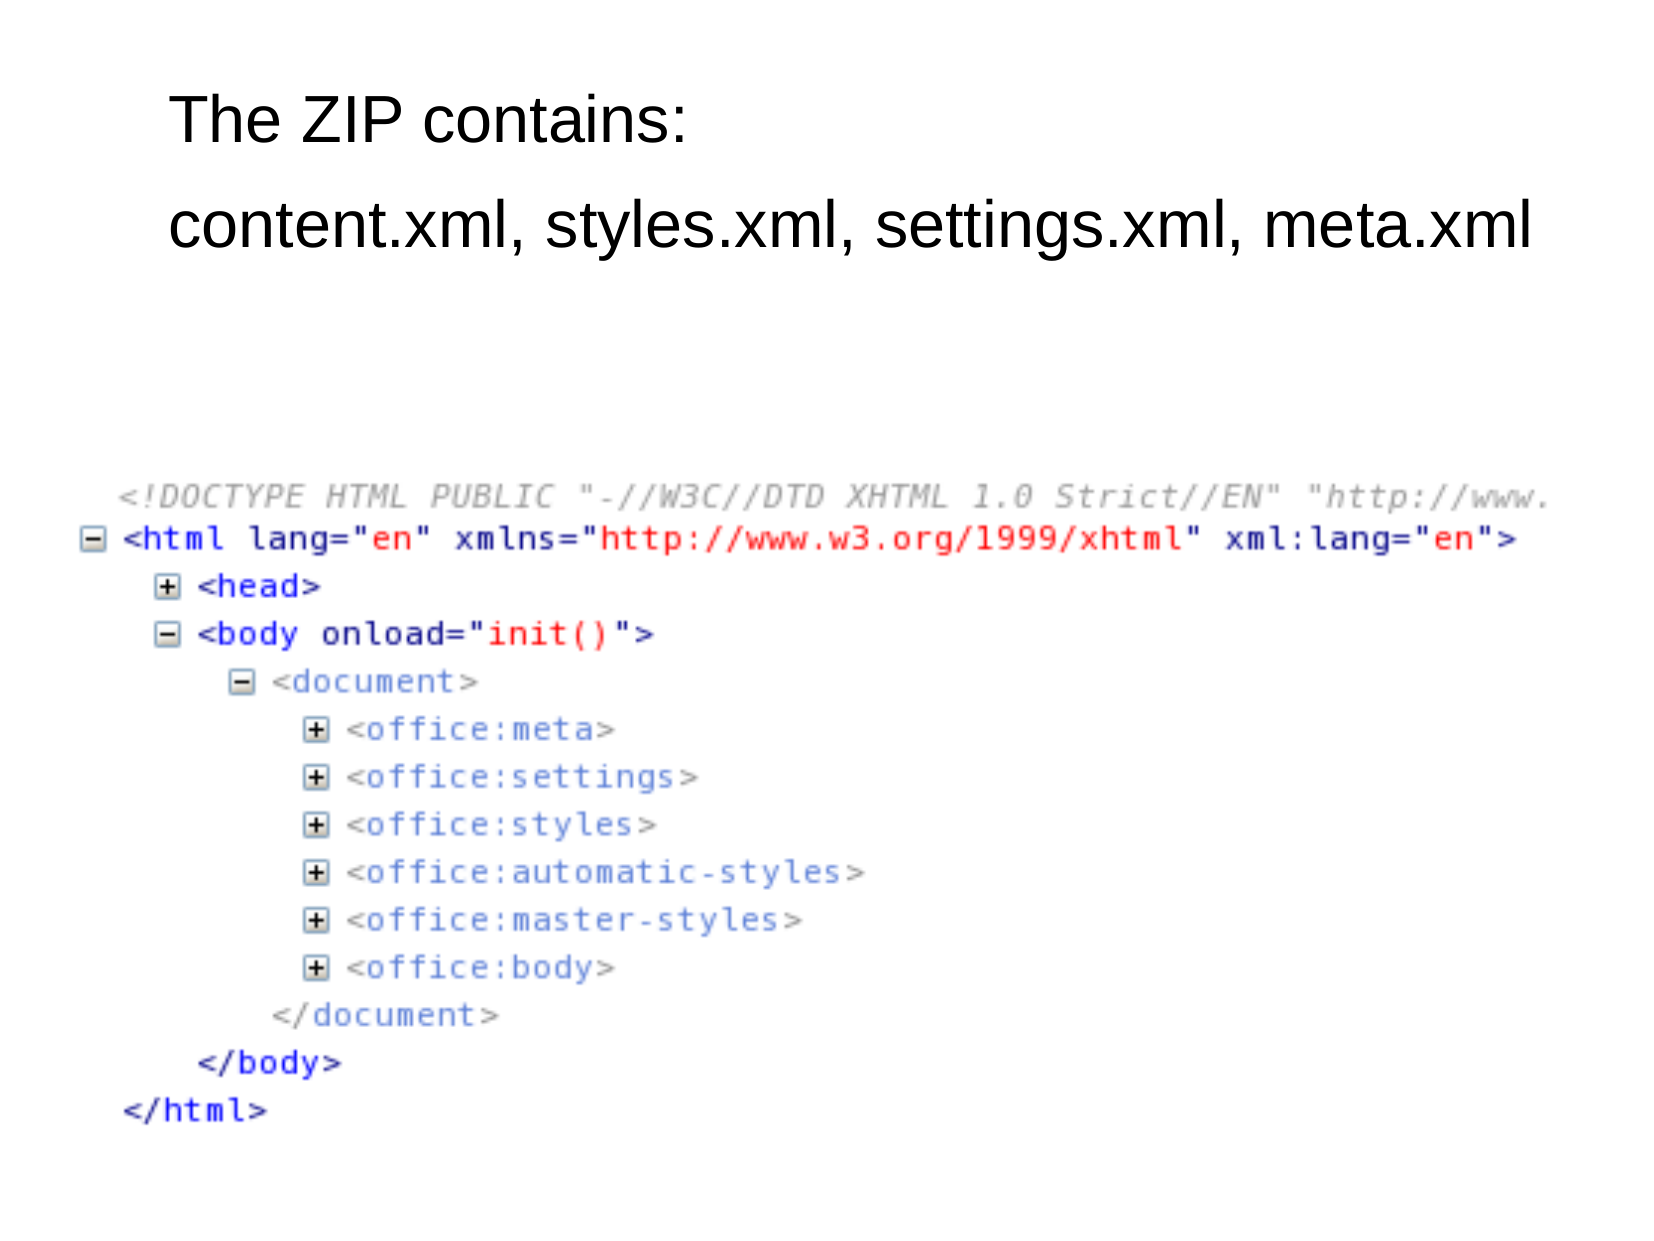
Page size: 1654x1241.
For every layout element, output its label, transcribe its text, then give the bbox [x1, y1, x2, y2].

text_box The ZIP contains: content.xml, styles.xml, settings.xml, meta.xml [82, 75, 1571, 1109]
picture [60, 464, 1556, 1161]
